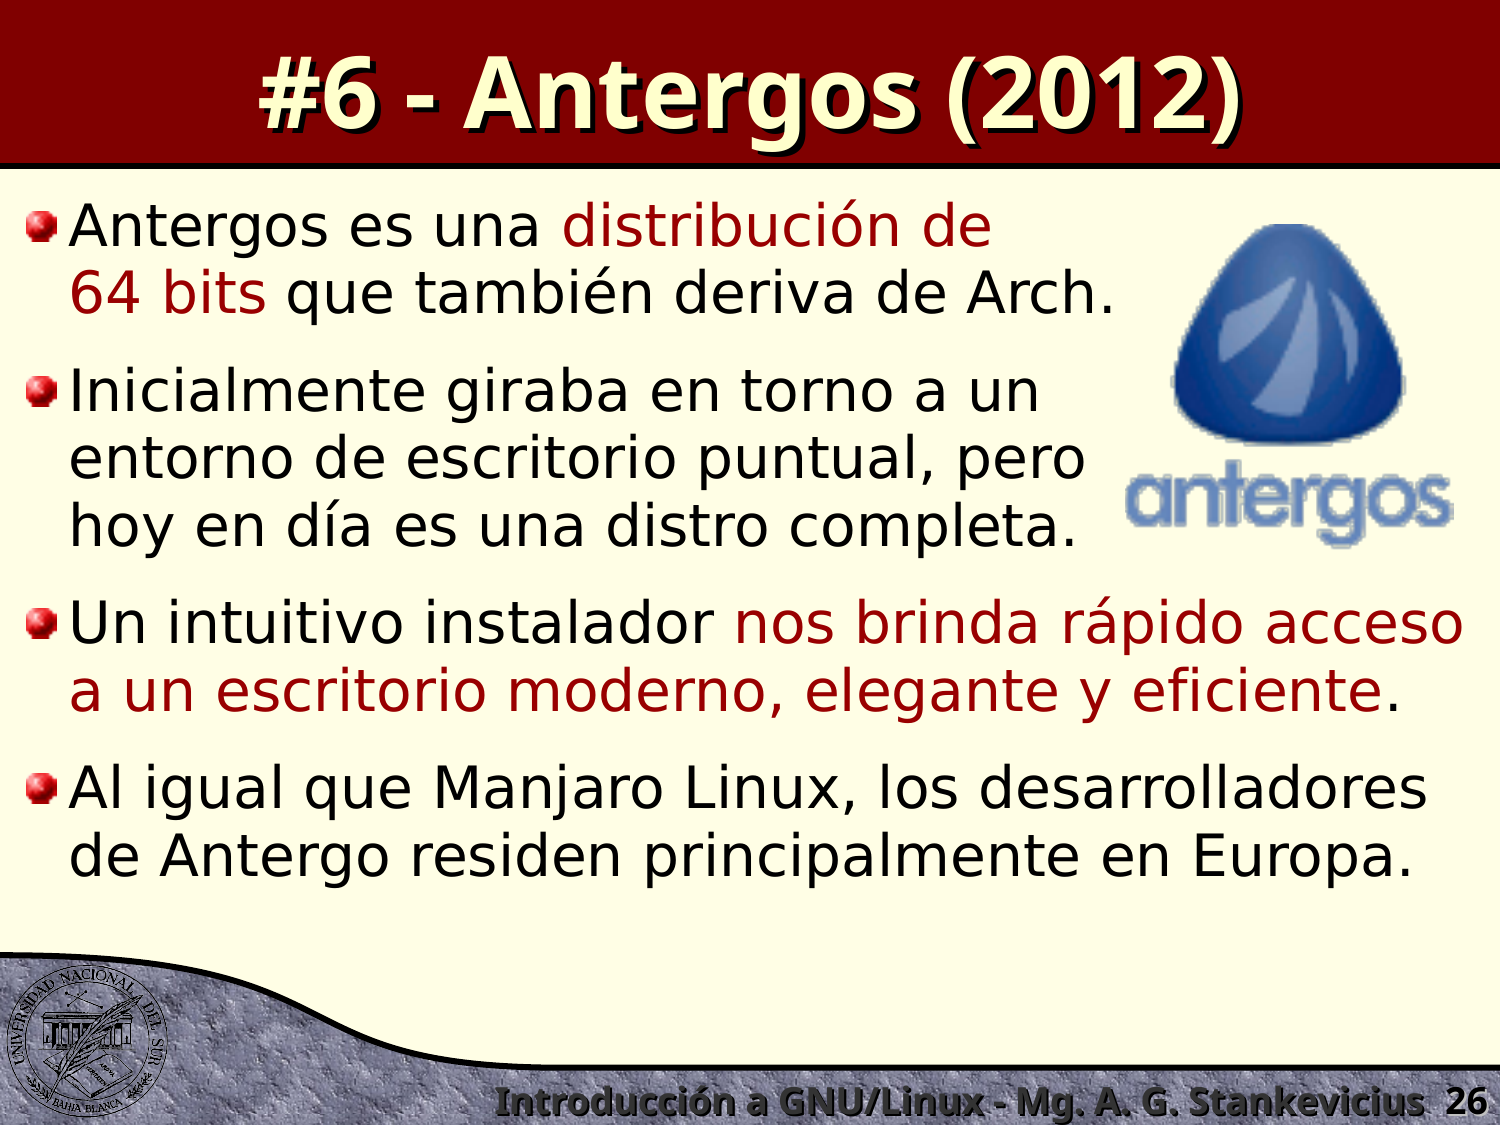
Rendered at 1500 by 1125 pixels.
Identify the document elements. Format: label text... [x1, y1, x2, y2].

picture [0, 956, 1500, 1125]
picture [1125, 224, 1454, 554]
list Antergos es una distribución de 64 bits que también deriva de Arch. Inicialmente giraba en torno a un entorno de escritorio puntual, pero hoy en día es una distro completa. Un intuitivo instalador nos brinda rápido acceso a un escritorio moderno, elegante y eficiente. Al igual que Manjaro Linux, los desarrolladores de Antergo residen principalmente en Europa. [11, 192, 1486, 894]
title #6 - Antergos (2012) [15, 12, 1485, 153]
picture [1059, 1100, 1065, 1110]
